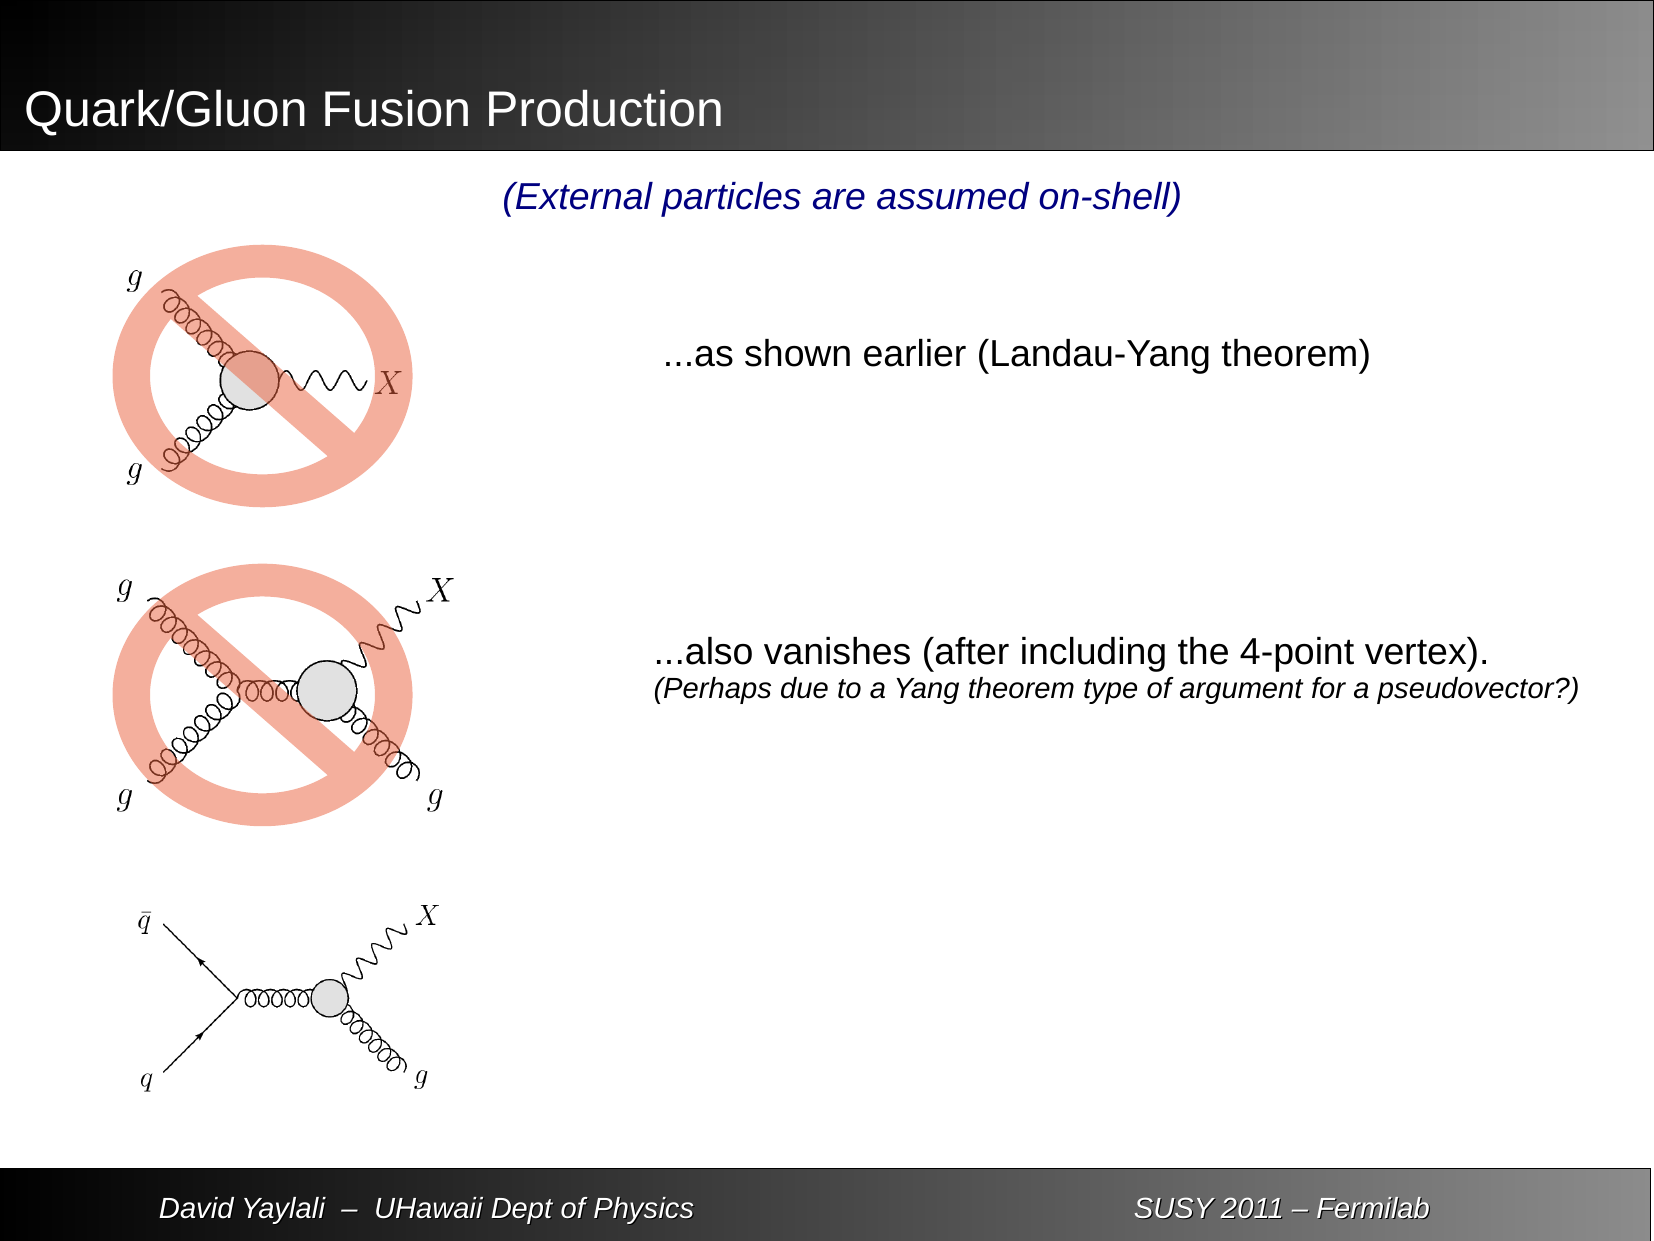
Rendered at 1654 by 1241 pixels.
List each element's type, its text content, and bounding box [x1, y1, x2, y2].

text_box (External particles are assumed on-shell) [487, 168, 1197, 225]
picture [284, 570, 471, 826]
picture [112, 570, 213, 684]
picture [112, 706, 242, 826]
picture [339, 262, 413, 364]
picture [151, 639, 326, 793]
picture [135, 899, 451, 1098]
text_box ...also vanishes (after including the 4-point vertex). (Perhaps due to a Yang theorem type of argument for a pseudovector?) [638, 622, 1597, 713]
picture [93, 262, 413, 512]
text_box Quark/Gluon Fusion Production [9, 74, 739, 145]
text_box [112, 563, 413, 827]
picture [199, 597, 374, 750]
picture [151, 320, 326, 474]
text_box ...as shown earlier (Landau-Yang theorem) [648, 325, 1386, 382]
picture [199, 278, 374, 431]
text_box [112, 244, 413, 508]
